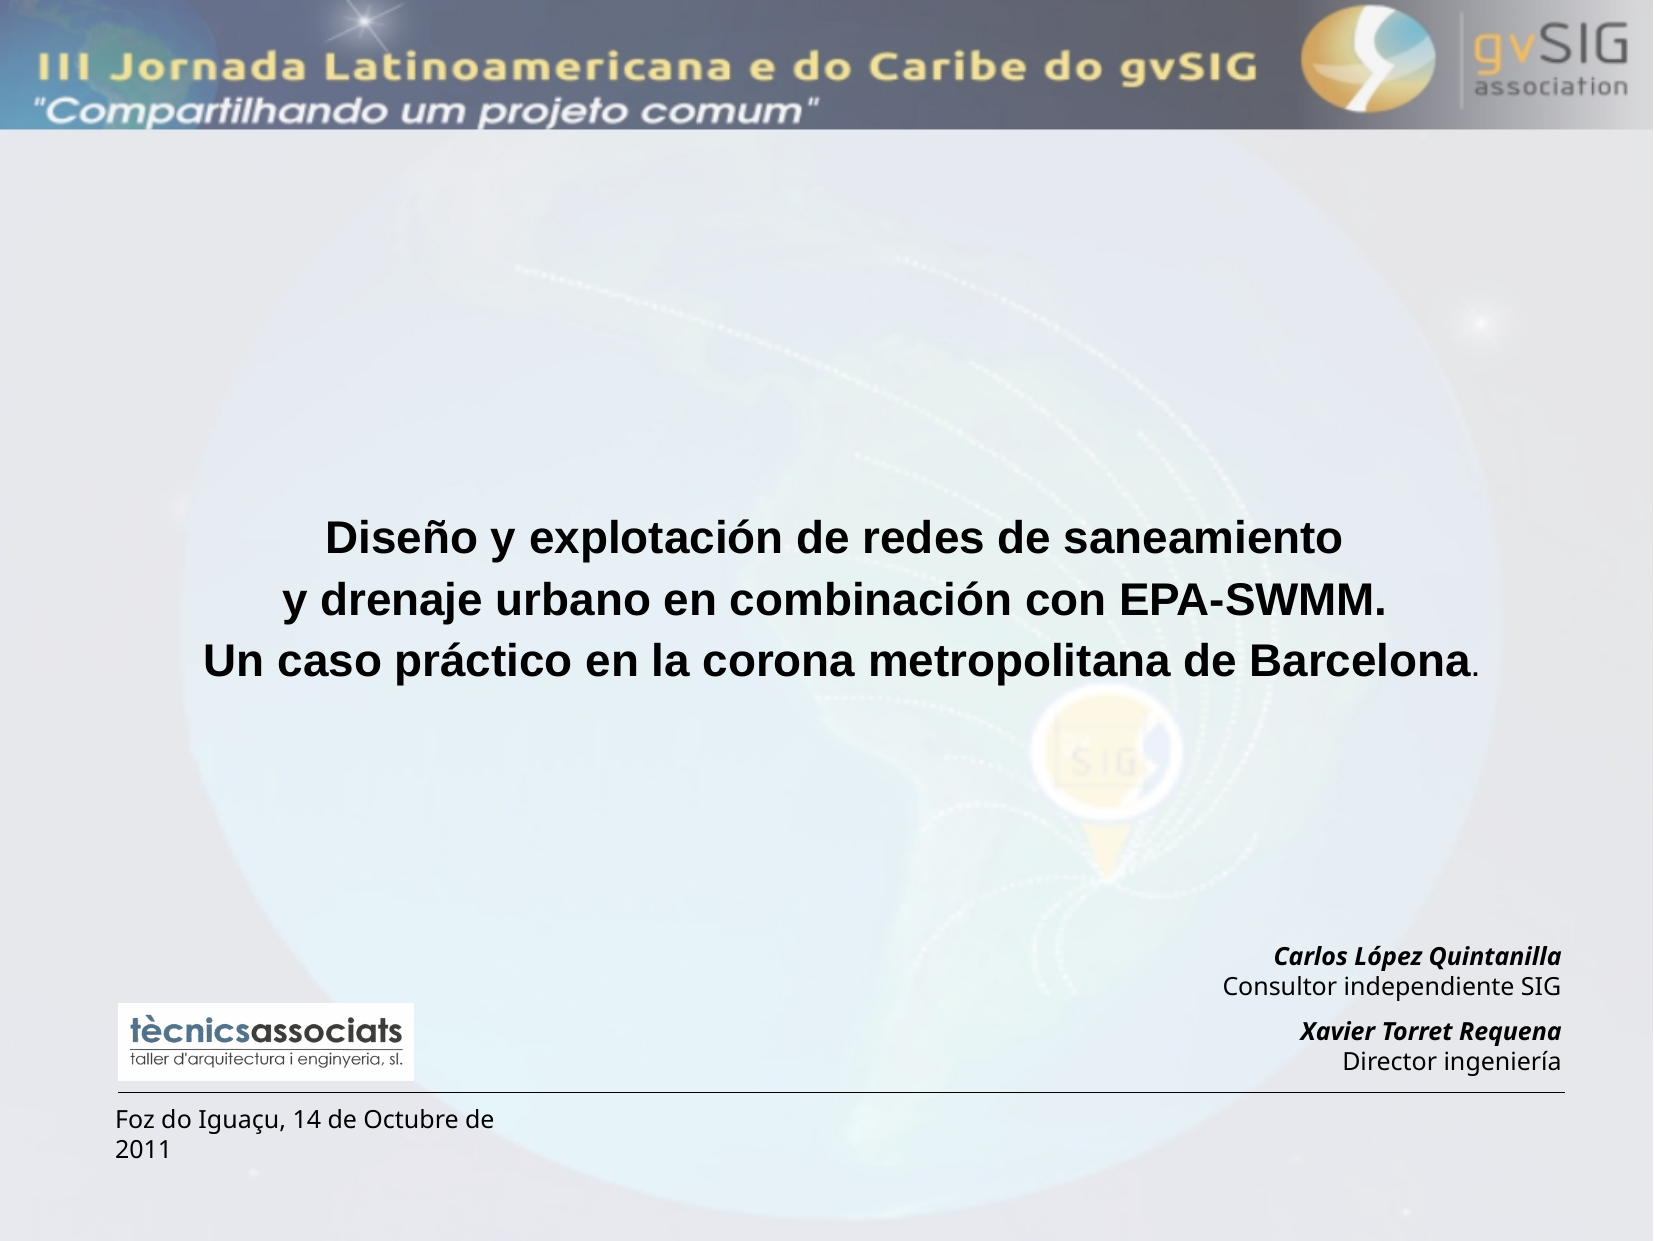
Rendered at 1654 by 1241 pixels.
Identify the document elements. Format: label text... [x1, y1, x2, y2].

subtitle Diseño y explotación de redes de saneamiento y drenaje urbano en combinación con EPA-SWMM. Un caso práctico en la corona metropolitana de Barcelona. [177, 218, 1506, 981]
title Foz do Iguaçu, 14 de Octubre de 2011 [100, 1095, 562, 1142]
text_box Carlos López Quintanilla Consultor independiente SIG Xavier Torret Requena Director ingeniería [1080, 933, 1577, 1063]
picture [0, 0, 1653, 1241]
